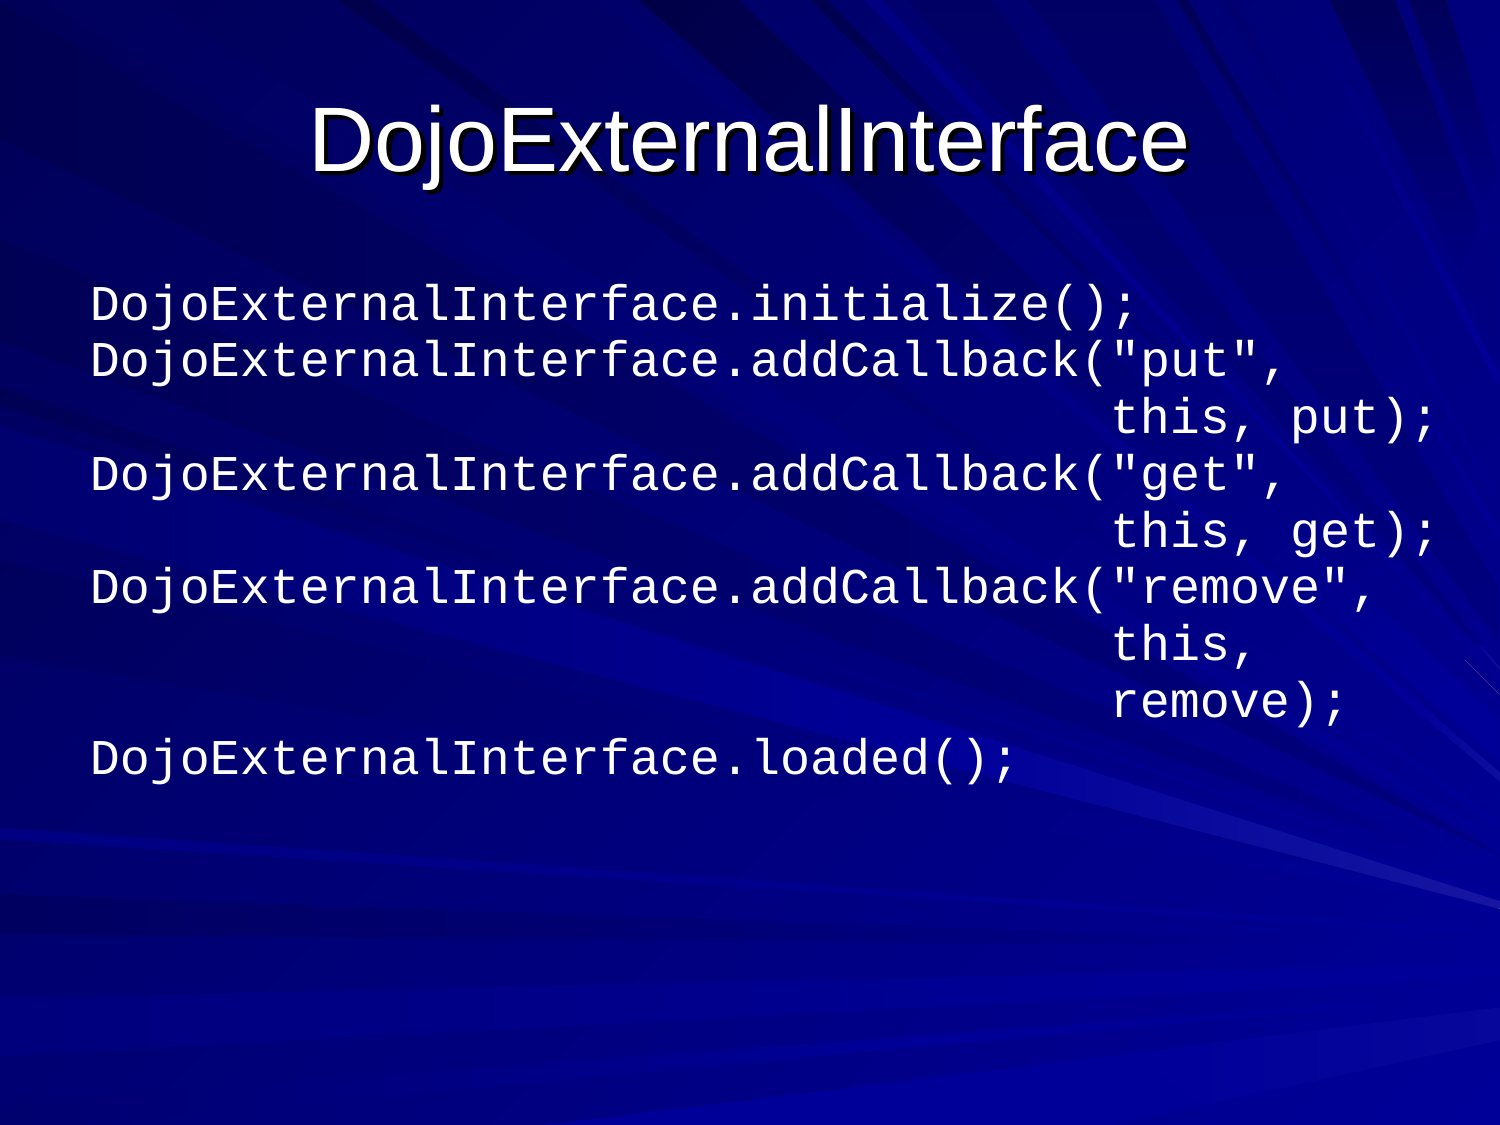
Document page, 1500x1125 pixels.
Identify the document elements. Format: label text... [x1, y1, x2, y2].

title DojoExternalInterface [75, 45, 1426, 234]
text_box DojoExternalInterface.initialize(); DojoExternalInterface.addCallback("put", this, put); DojoExternalInterface.addCallback("get", this, get); DojoExternalInterface.addCallback("remove", this, remove); DojoExternalInterface.loaded(); [75, 271, 1463, 770]
